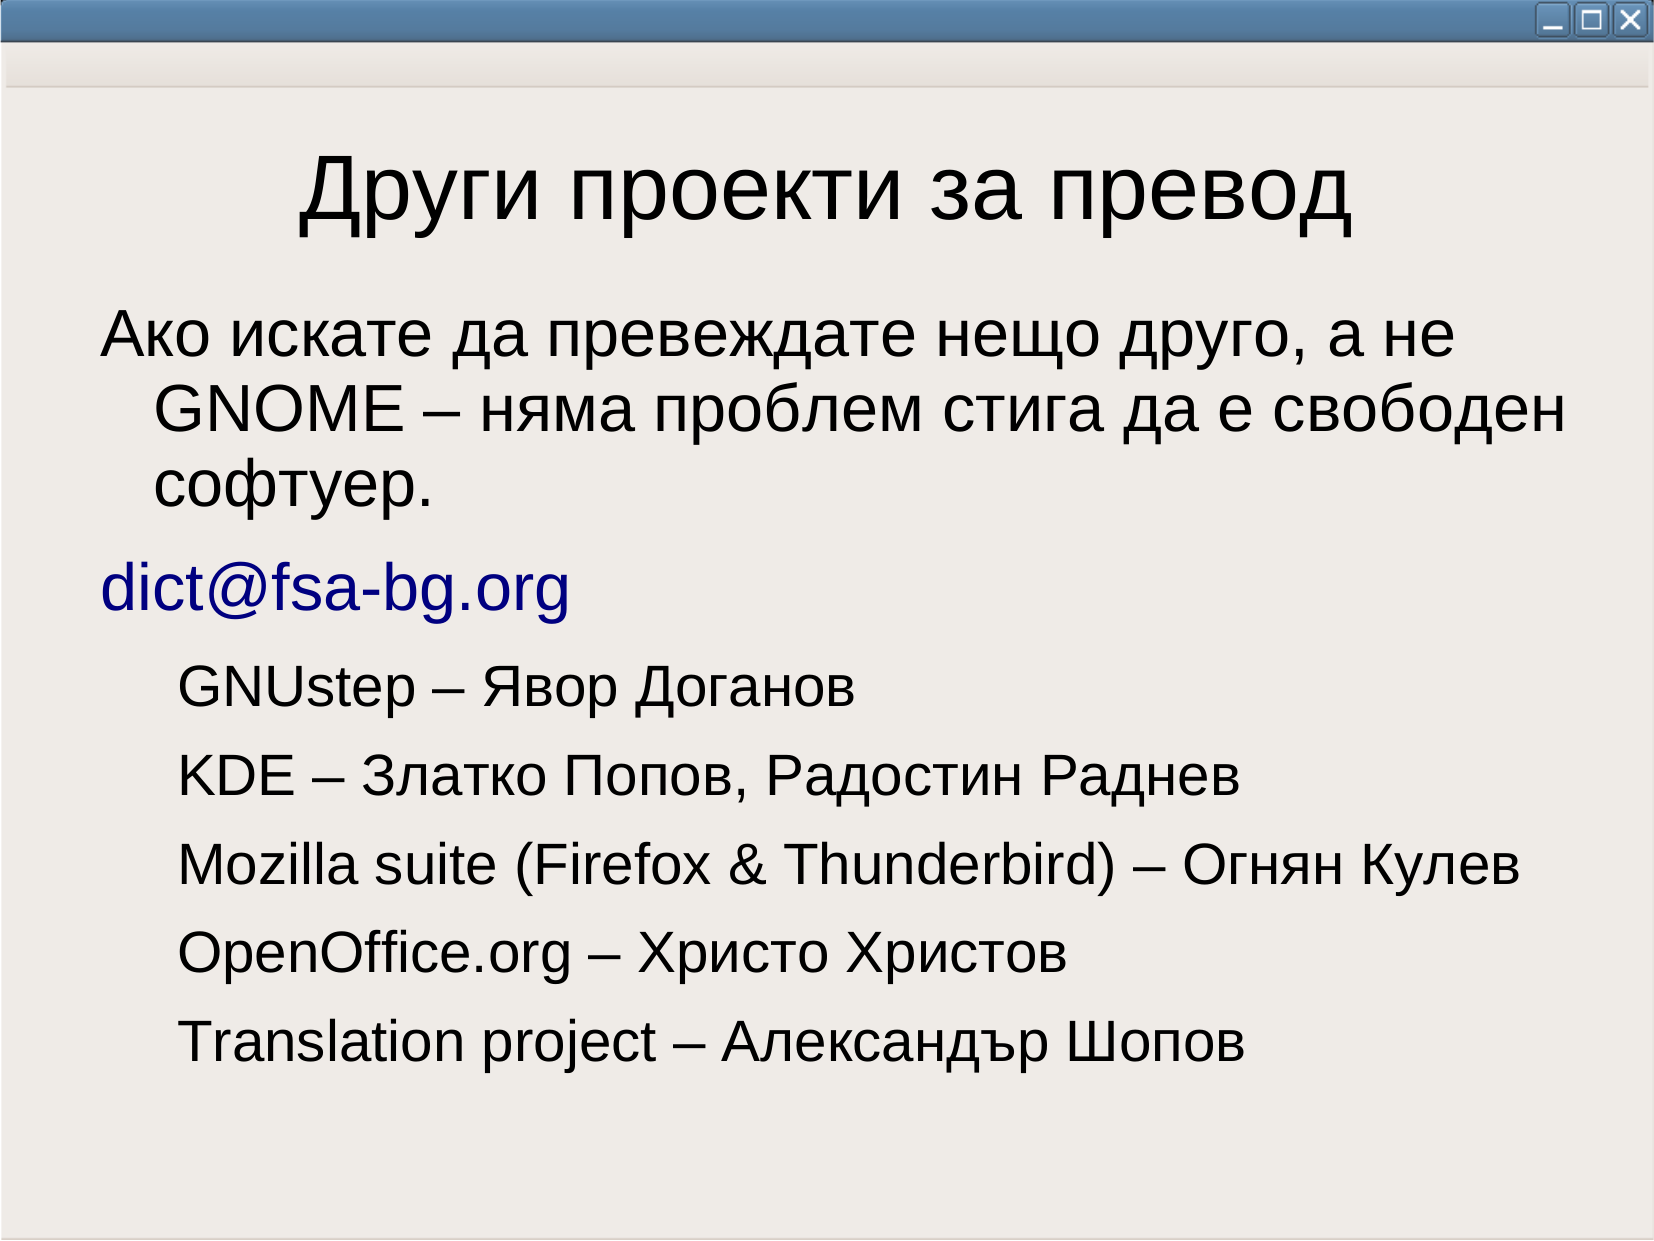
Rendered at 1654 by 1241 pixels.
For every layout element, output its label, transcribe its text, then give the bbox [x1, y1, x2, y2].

title Други проекти за превод [82, 92, 1571, 285]
list Ако искате да превеждате нещо друго, а не GNOME – няма проблем стига да е свободен софтуер. dict@fsa-bg.org GNUstep – Явор Доганов KDE – Златко Попов, Радостин Раднев Mozilla suite (Firefox & Thunderbird) – Огнян Кулев OpenOffice.org – Христо Христов Translation project – Александър Шопов [82, 296, 1571, 1100]
picture [0, 0, 1654, 1240]
